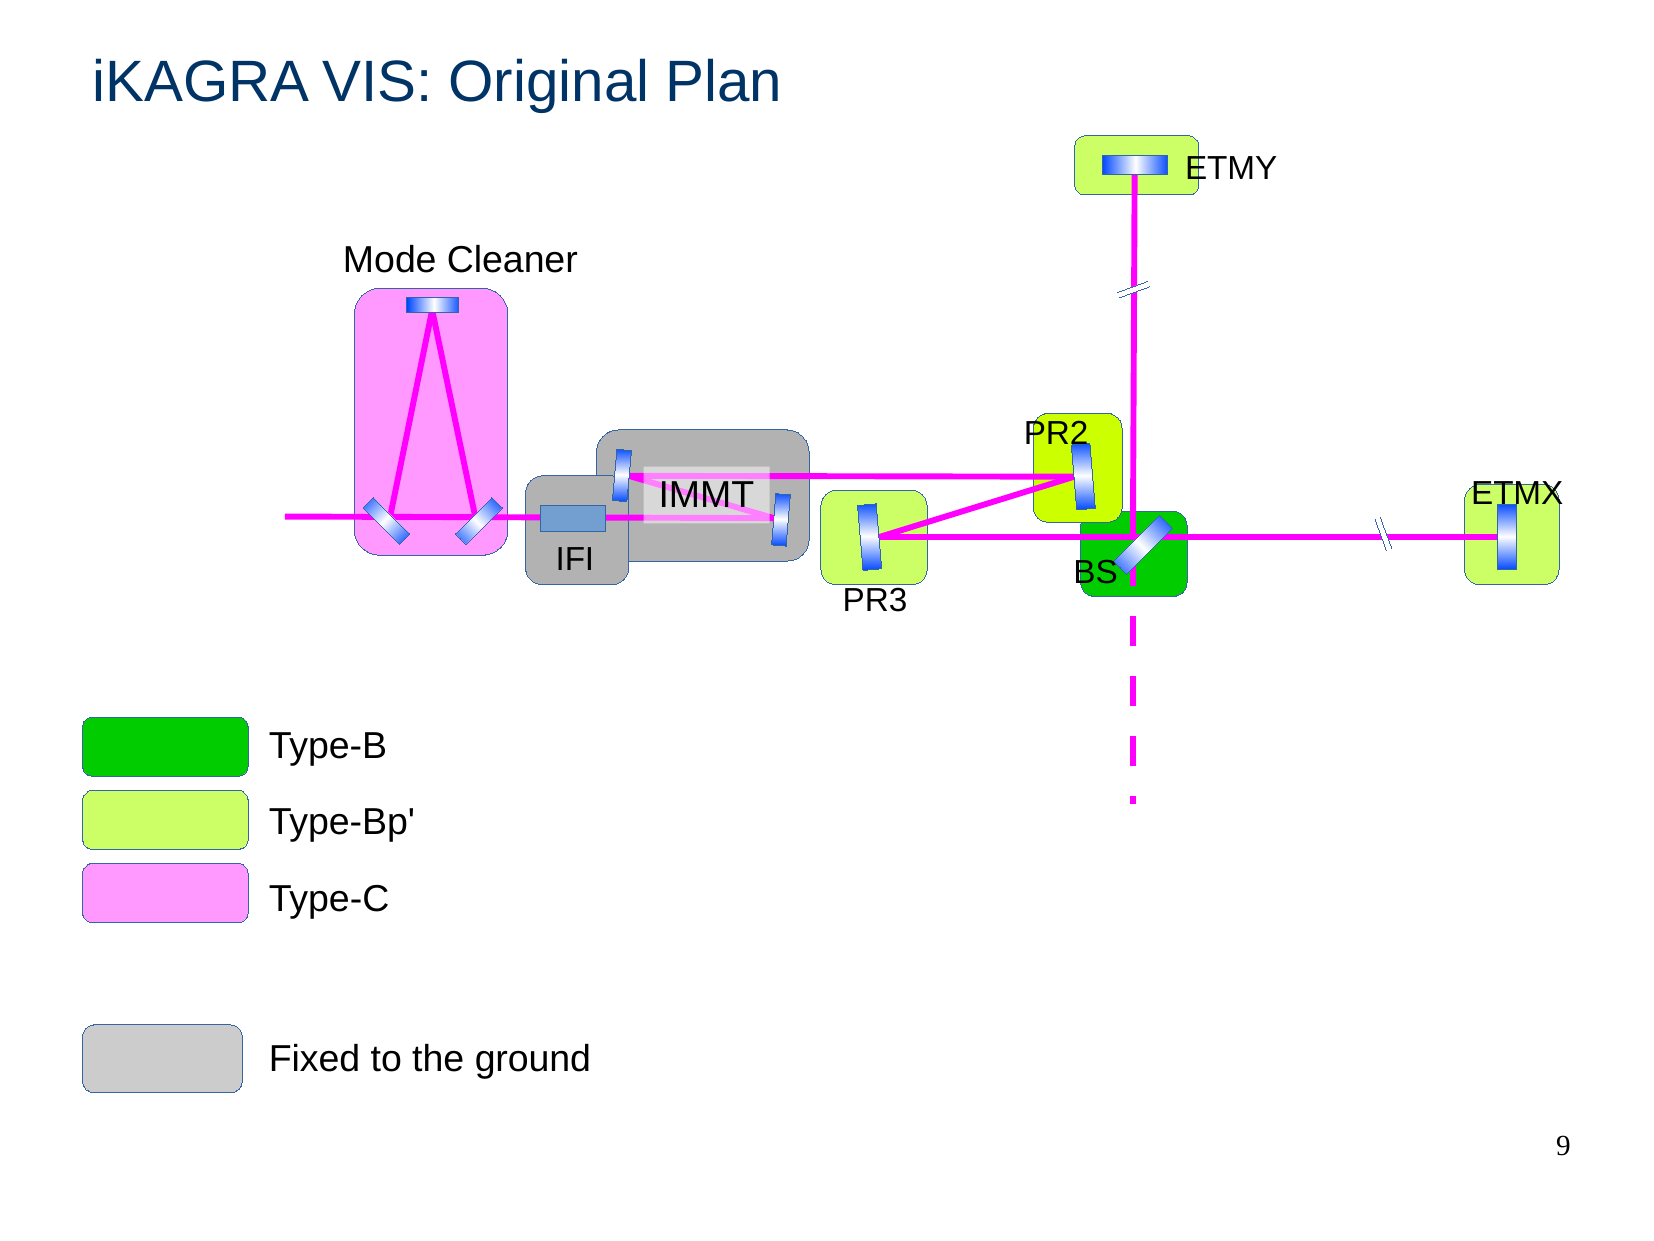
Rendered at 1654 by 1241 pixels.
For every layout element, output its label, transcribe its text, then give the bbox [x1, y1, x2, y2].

text_box [820, 490, 928, 582]
text_box BS [1058, 546, 1133, 599]
text_box Mode Cleaner [328, 231, 593, 289]
text_box ETMY [1170, 141, 1293, 194]
text_box [1464, 520, 1560, 585]
text_box IMMT [643, 466, 770, 524]
text_box Type-Bp' [254, 793, 431, 851]
text_box [1080, 511, 1188, 597]
text_box [1033, 413, 1130, 534]
text_box Fixed to the ground [253, 1029, 606, 1087]
text_box [82, 790, 249, 850]
text_box [1033, 480, 1050, 486]
text_box [1074, 135, 1198, 195]
text_box iKAGRA VIS: Original Plan [77, 41, 798, 121]
text_box [525, 429, 810, 585]
text_box [82, 863, 249, 923]
text_box [903, 526, 928, 534]
text_box ETMX [1456, 467, 1579, 520]
text_box [82, 1024, 243, 1093]
text_box Type-C [253, 870, 405, 928]
text_box Type-B [254, 716, 403, 774]
text_box IFI [540, 532, 644, 585]
text_box [82, 717, 249, 777]
text_box [354, 289, 508, 556]
text_box [1376, 518, 1391, 551]
text_box PR3 [827, 574, 923, 627]
text_box [1118, 281, 1151, 297]
text_box PR2 [1008, 406, 1109, 459]
